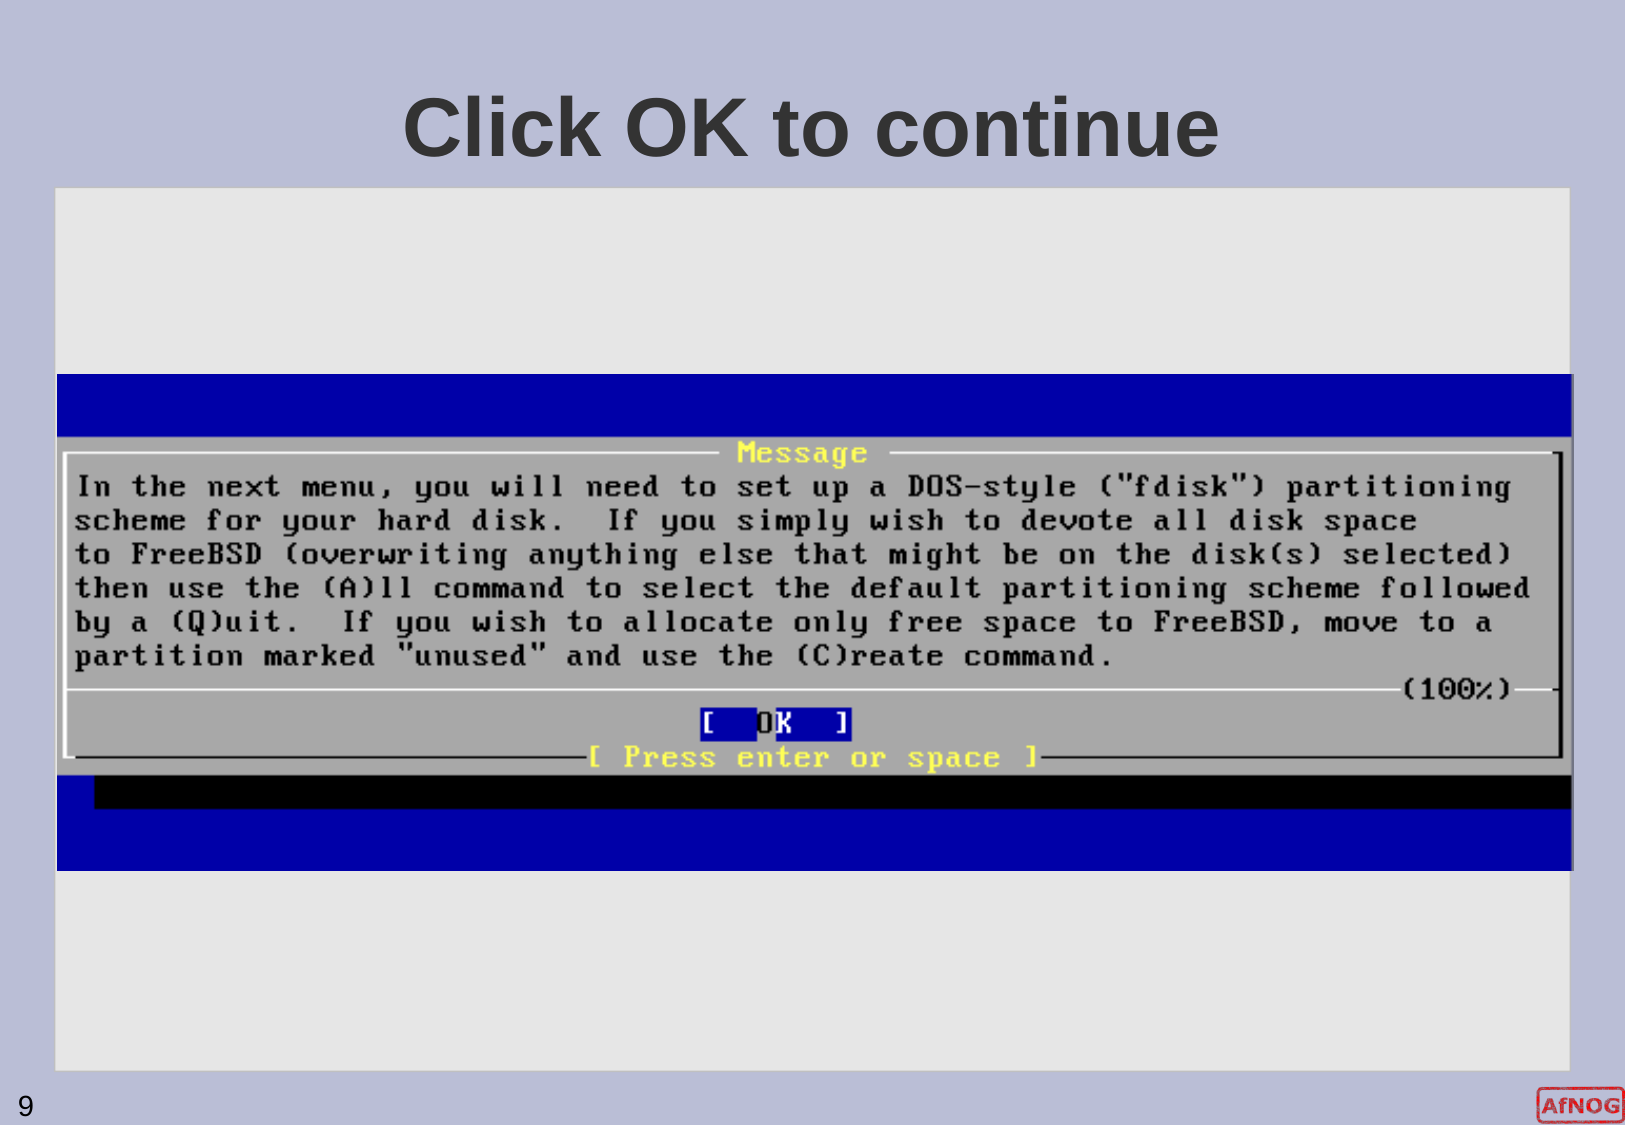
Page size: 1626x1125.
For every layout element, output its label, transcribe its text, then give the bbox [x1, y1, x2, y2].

picture [57, 374, 1574, 871]
text_box Click OK to continue [54, 44, 1570, 214]
picture [1535, 1085, 1626, 1125]
